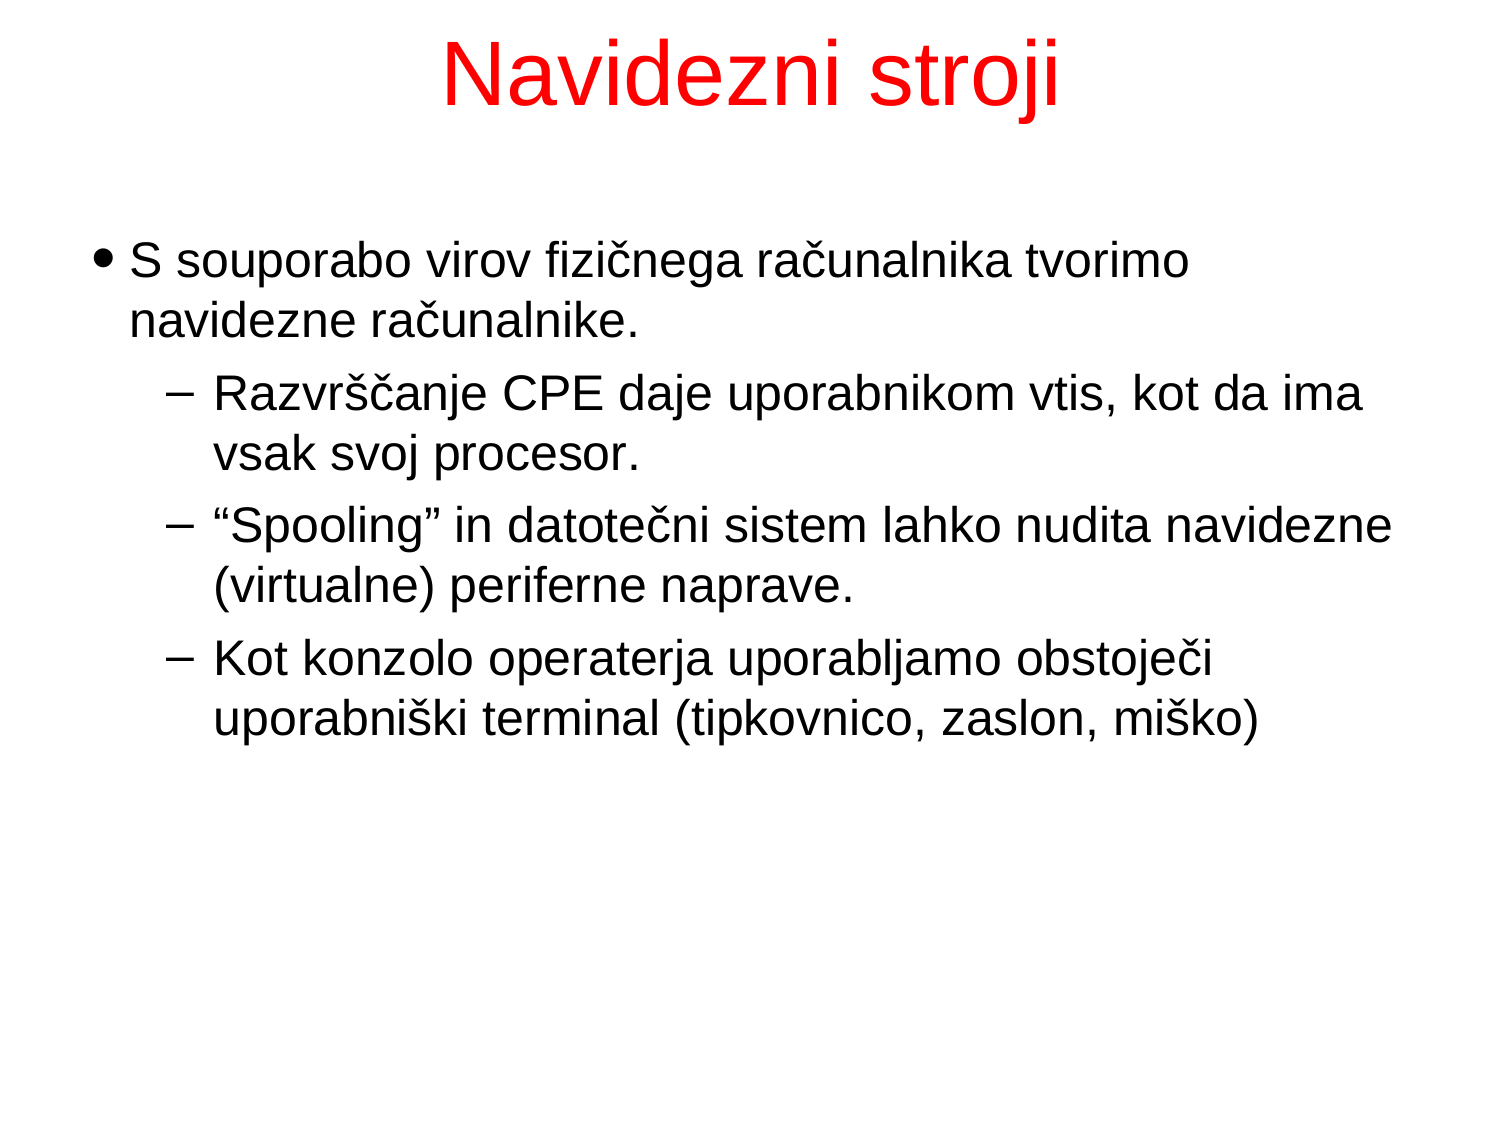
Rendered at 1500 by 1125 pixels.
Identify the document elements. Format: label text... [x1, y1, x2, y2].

list S souporabo virov fizičnega računalnika tvorimo navidezne računalnike. Razvrščanje CPE daje uporabnikom vtis, kot da ima vsak svoj procesor. “Spooling” in datotečni sistem lahko nudita navidezne (virtualne) periferne naprave. Kot konzolo operaterja uporabljamo obstoječi uporabniški terminal (tipkovnico, zaslon, miško) [76, 220, 1427, 963]
title Navidezni stroji [76, 0, 1427, 138]
